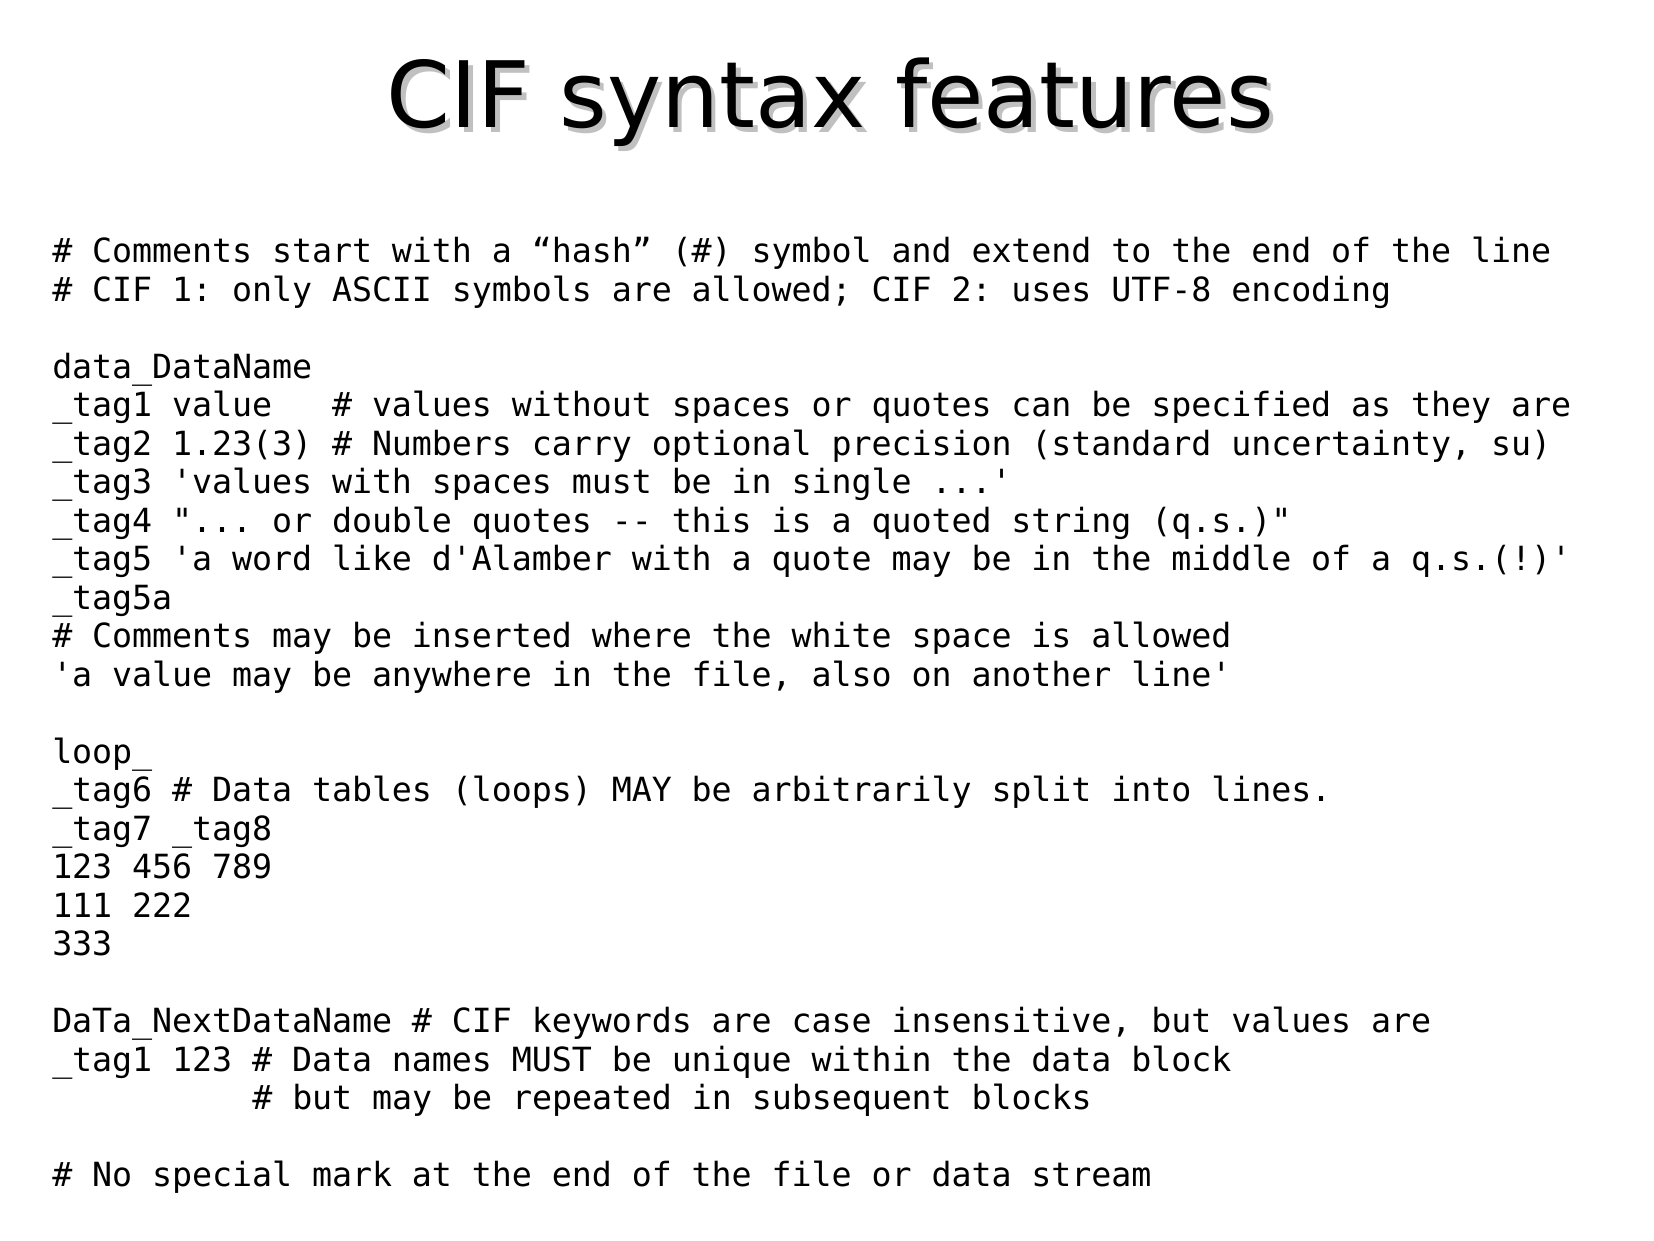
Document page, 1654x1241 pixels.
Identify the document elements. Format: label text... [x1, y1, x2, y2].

title CIF syntax features [86, 0, 1576, 193]
text_box # Comments start with a “hash” (#) symbol and extend to the end of the line # CIF 1: only ASCII symbols are allowed; CIF 2: uses UTF-8 encoding data_DataName _tag1 value # values without spaces or quotes can be specified as they are _tag2 1.23(3) # Numbers carry optional precision (standard uncertainty, su) _tag3 'values with spaces must be in single ...' _tag4 "... or double quotes -- this is a quoted string (q.s.)" _tag5 'a word like d'Alamber with a quote may be in the middle of a q.s.(!)' _tag5a # Comments may be inserted where the white space is allowed 'a value may be anywhere in the file, also on another line' loop_ _tag6 # Data tables (loops) MAY be arbitrarily split into lines. _tag7 _tag8 123 456 789 111 222 333 DaTa_NextDataName # CIF keywords are case insensitive, but values are _tag1 123 # Data names MUST be unique within the data block # but may be repeated in subsequent blocks # No special mark at the end of the file or data stream [37, 224, 1613, 1203]
